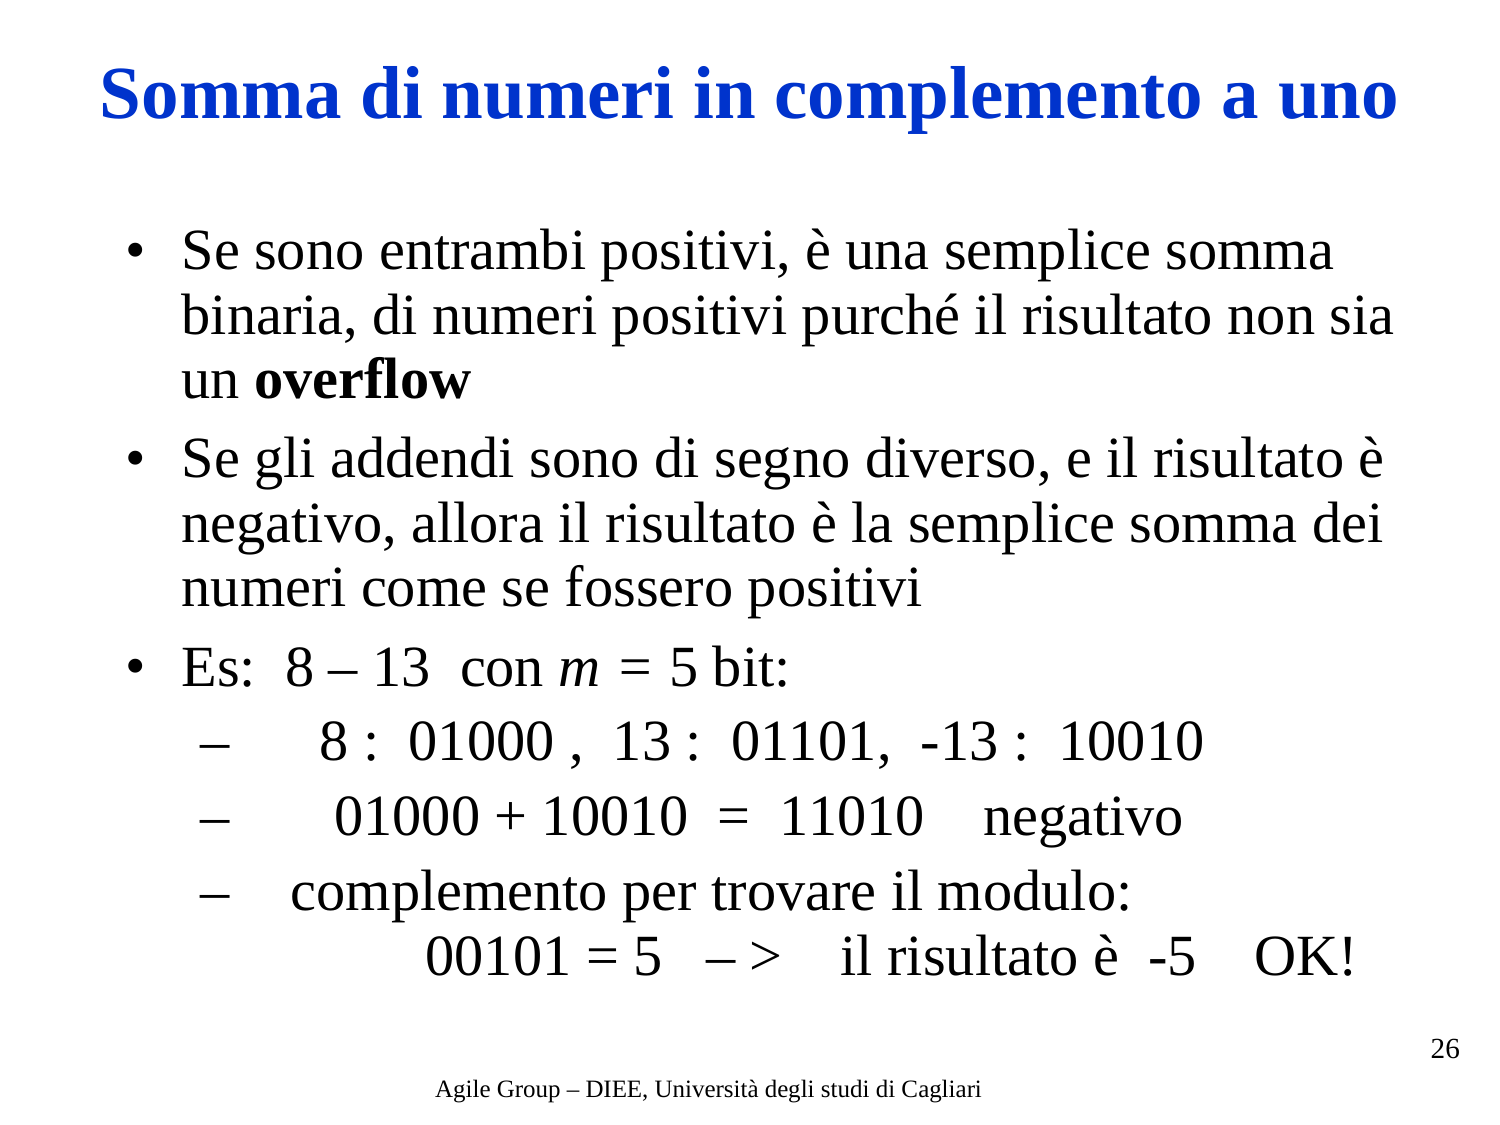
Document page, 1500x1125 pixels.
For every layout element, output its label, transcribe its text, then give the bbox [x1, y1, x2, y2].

title Somma di numeri in complemento a uno [75, 12, 1426, 175]
list Se sono entrambi positivi, è una semplice somma binaria, di numeri positivi purché il risultato non sia un overflow Se gli addendi sono di segno diverso, e il risultato è negativo, allora il risultato è la semplice somma dei numeri come se fossero positivi Es: 8 – 13 con m = 5 bit: 8 : 01000 , 13 : 01101, -13 : 10010 01000 + 10010 = 11010 negativo complemento per trovare il modulo: 00101 = 5 – > il risultato è -5 OK! [110, 209, 1426, 996]
